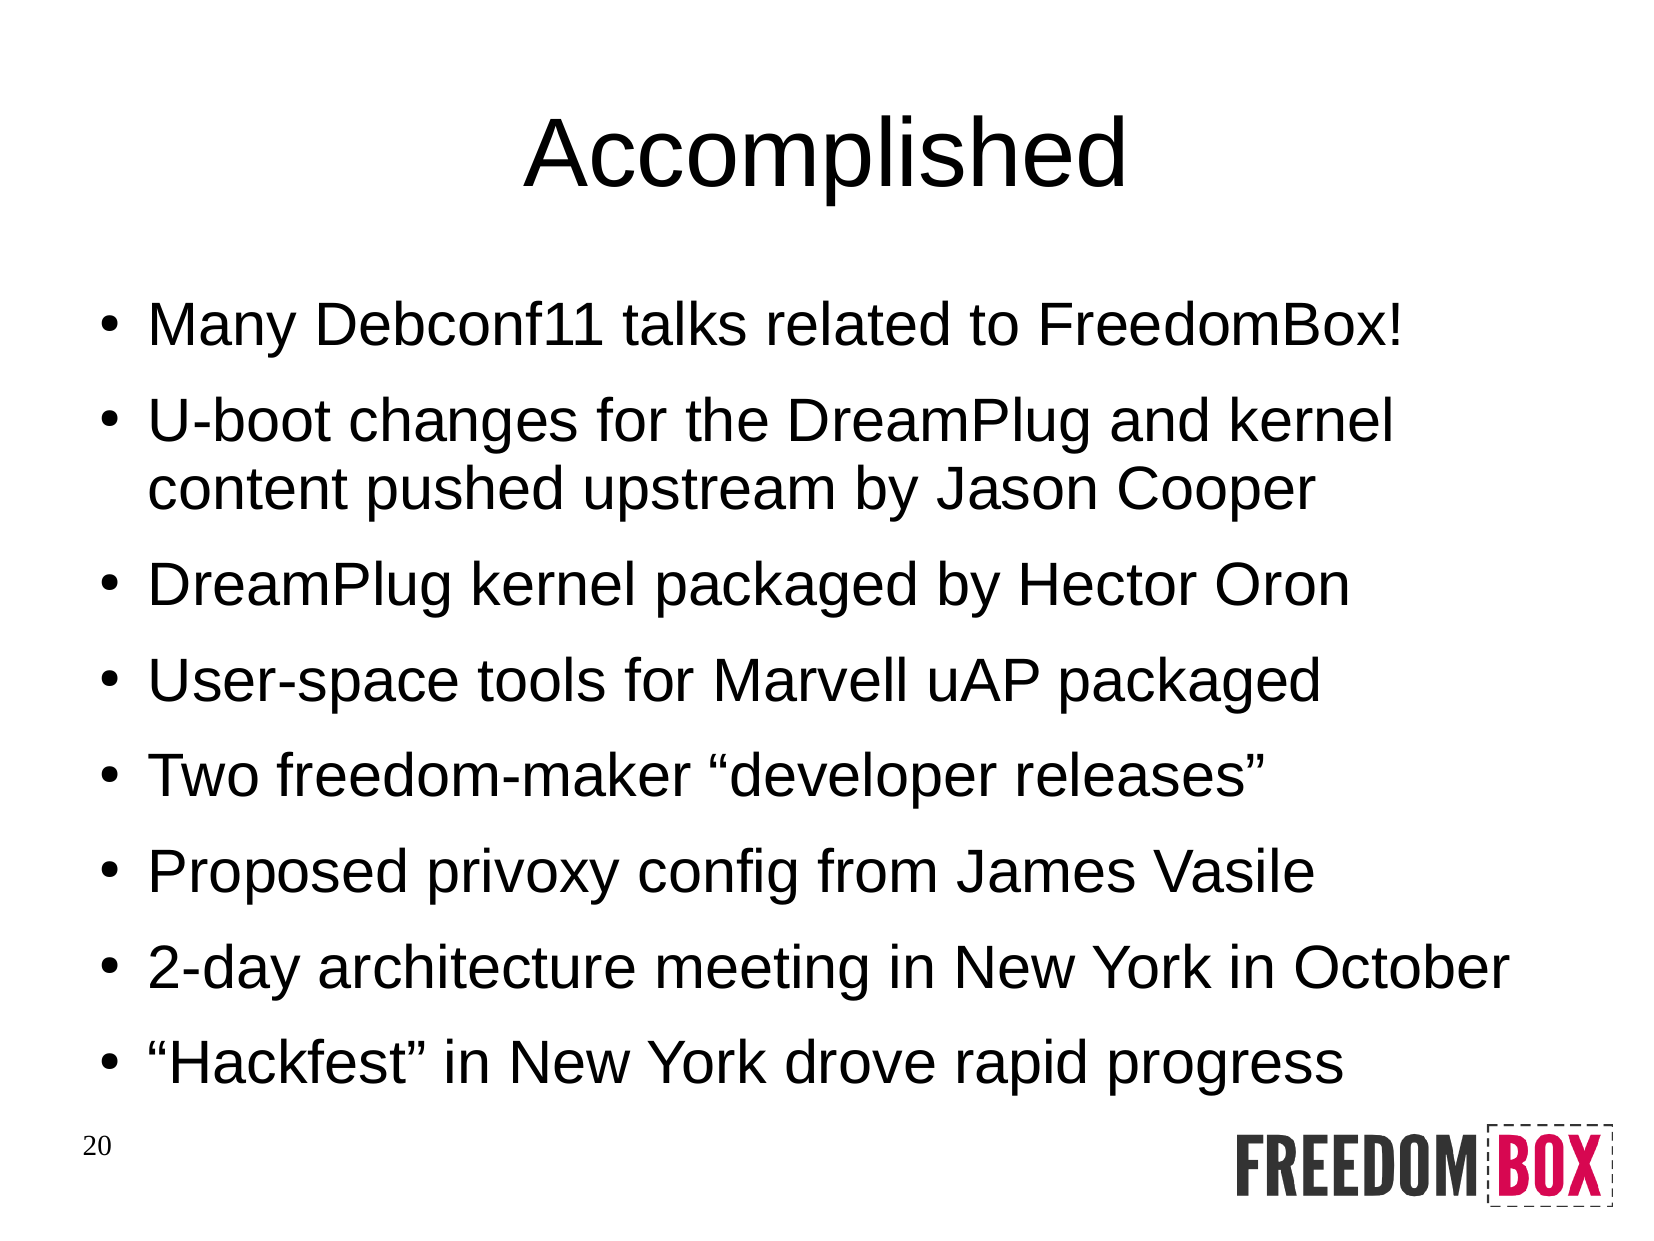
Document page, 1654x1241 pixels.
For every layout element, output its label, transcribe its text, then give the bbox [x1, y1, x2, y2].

picture [1237, 1124, 1613, 1207]
title Accomplished [82, 49, 1571, 257]
list Many Debconf11 talks related to FreedomBox! U-boot changes for the DreamPlug and kernel content pushed upstream by Jason Cooper DreamPlug kernel packaged by Hector Oron User-space tools for Marvell uAP packaged Two freedom-maker “developer releases” Proposed privoxy config from James Vasile 2-day architecture meeting in New York in October “Hackfest” in New York drove rapid progress [82, 290, 1571, 1109]
